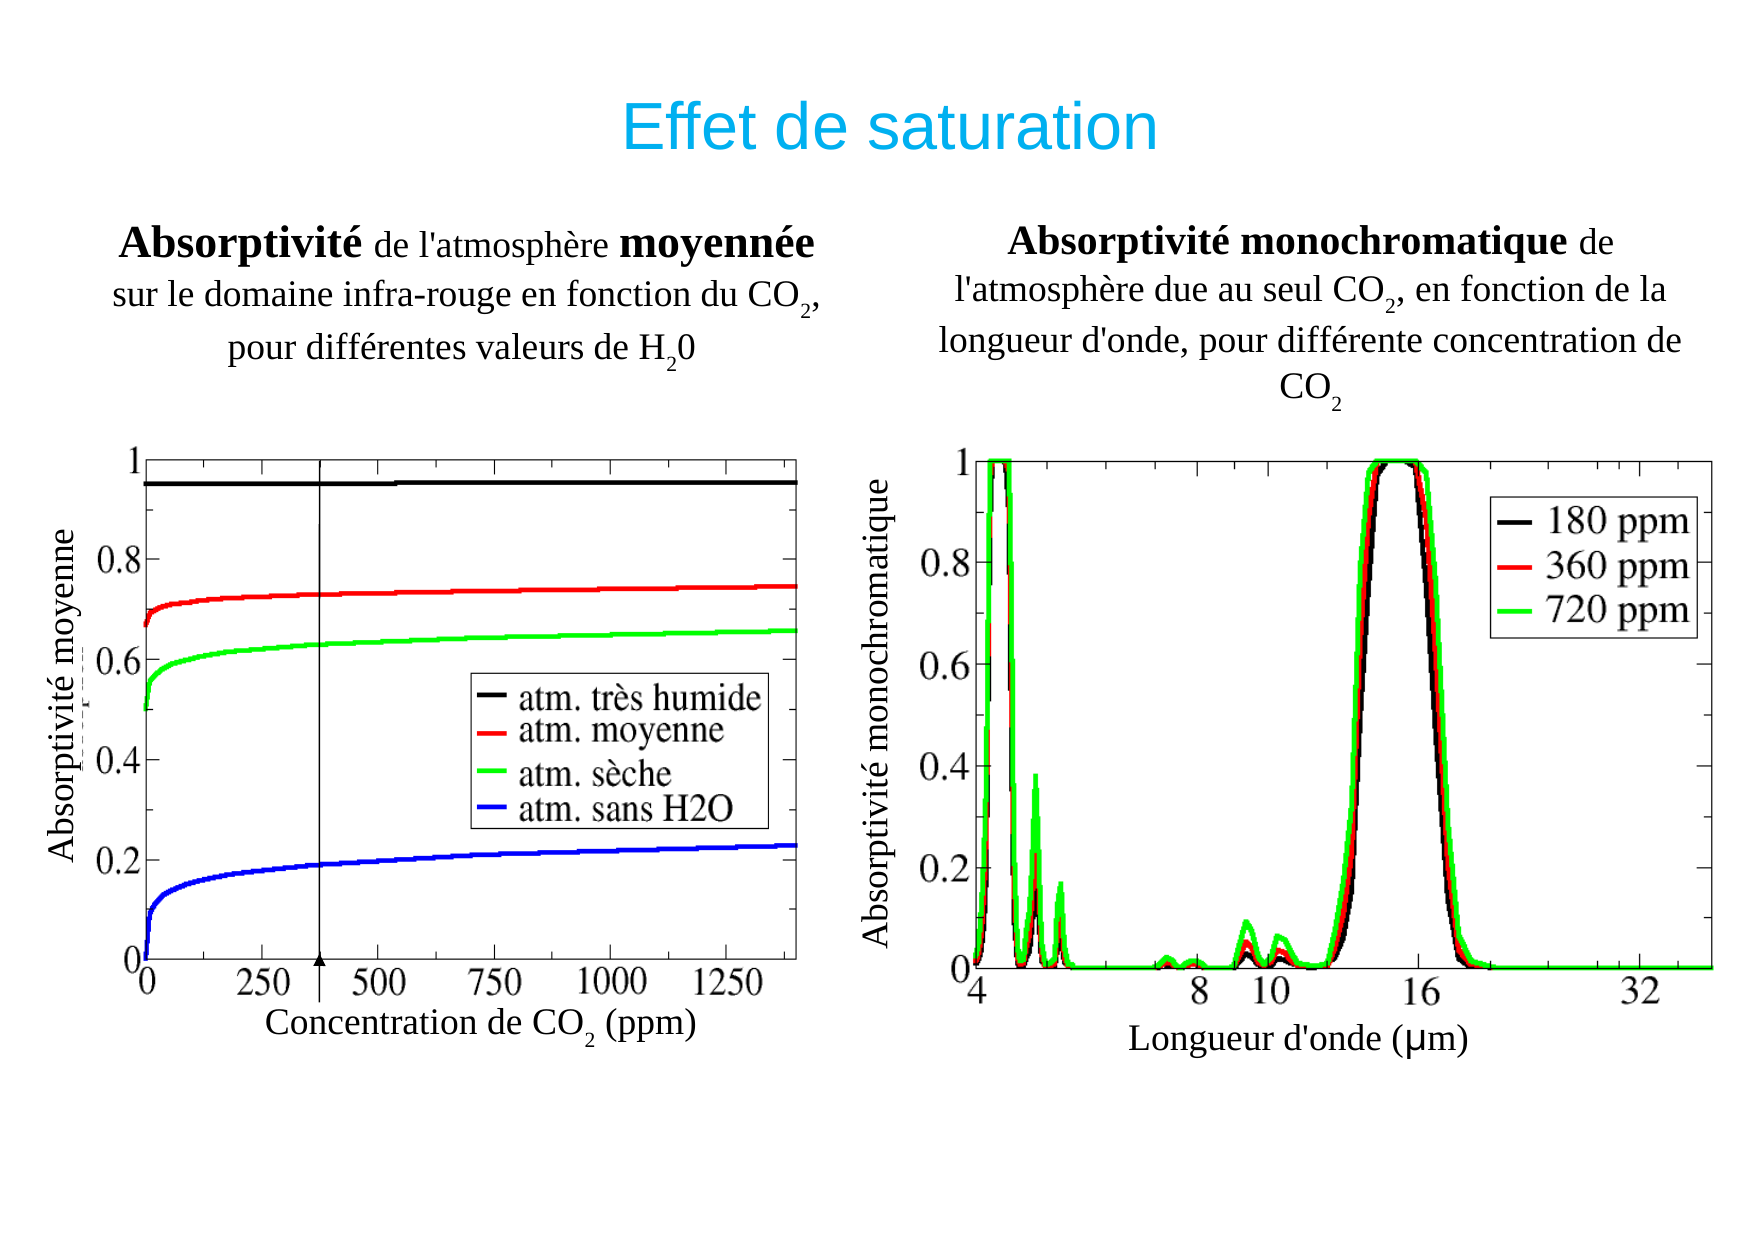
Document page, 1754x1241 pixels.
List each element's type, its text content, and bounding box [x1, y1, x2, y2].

text_box Effet de saturation [195, 49, 1587, 171]
picture [884, 417, 1742, 1027]
text_box Absorptivité monochromatique de l'atmosphère due au seul CO2, en fonction de la longueur d'onde, pour différente concentration de CO2 [921, 206, 1701, 418]
text_box Longueur d'onde (μm) [1128, 1014, 1618, 1059]
picture [48, 424, 847, 1066]
text_box Absorptivité moyenne [37, 490, 83, 901]
text_box Absorptivité de l'atmosphère moyennée sur le domaine infra-rouge en fonction du CO2, pour différentes valeurs de H20 [76, 206, 857, 433]
text_box Concentration de CO2 (ppm) [200, 996, 762, 1051]
text_box Absorptivité monochromatique [851, 432, 897, 996]
